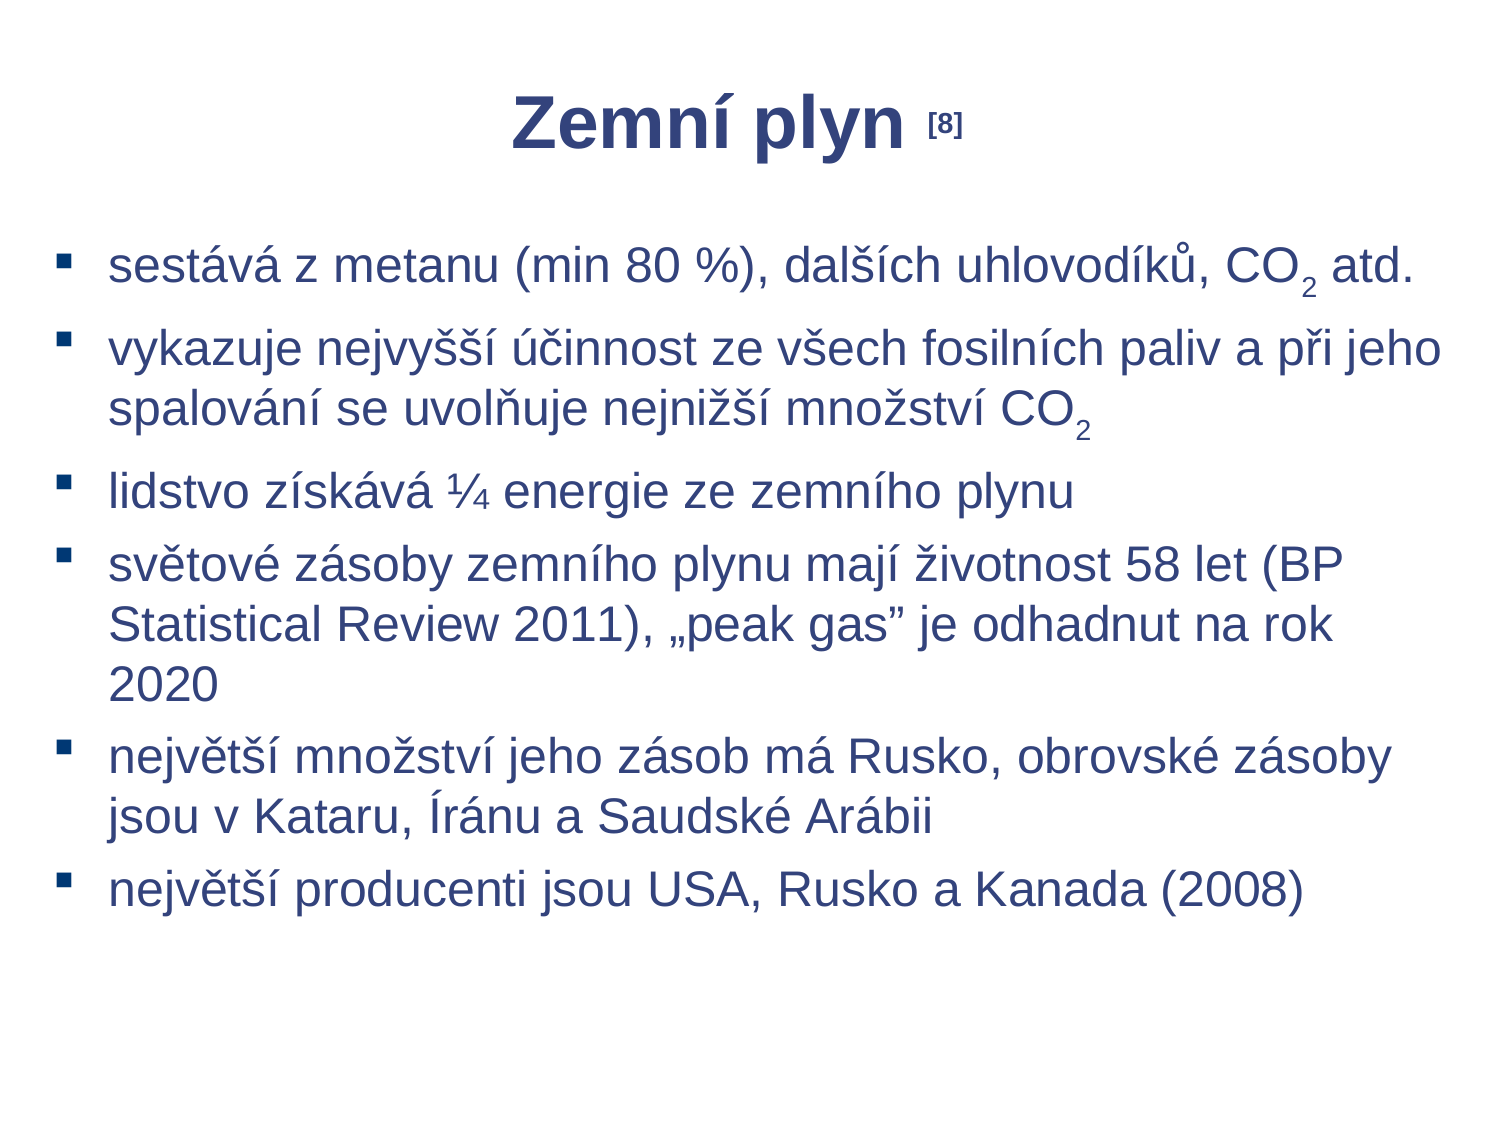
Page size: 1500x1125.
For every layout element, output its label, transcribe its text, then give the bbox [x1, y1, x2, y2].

list sestává z metanu (min 80 %), dalších uhlovodíků, CO2 atd. vykazuje nejvyšší účinnost ze všech fosilních paliv a při jeho spalování se uvolňuje nejnižší množství CO2 lidstvo získává ¼ energie ze zemního plynu světové zásoby zemního plynu mají životnost 58 let (BP Statistical Review 2011), „peak gas” je odhadnut na rok 2020 největší množství jeho zásob má Rusko, obrovské zásoby jsou v Kataru, Íránu a Saudské Arábii největší producenti jsou USA, Rusko a Kanada (2008) [37, 224, 1463, 1101]
title Zemní plyn [8] [99, 24, 1375, 213]
